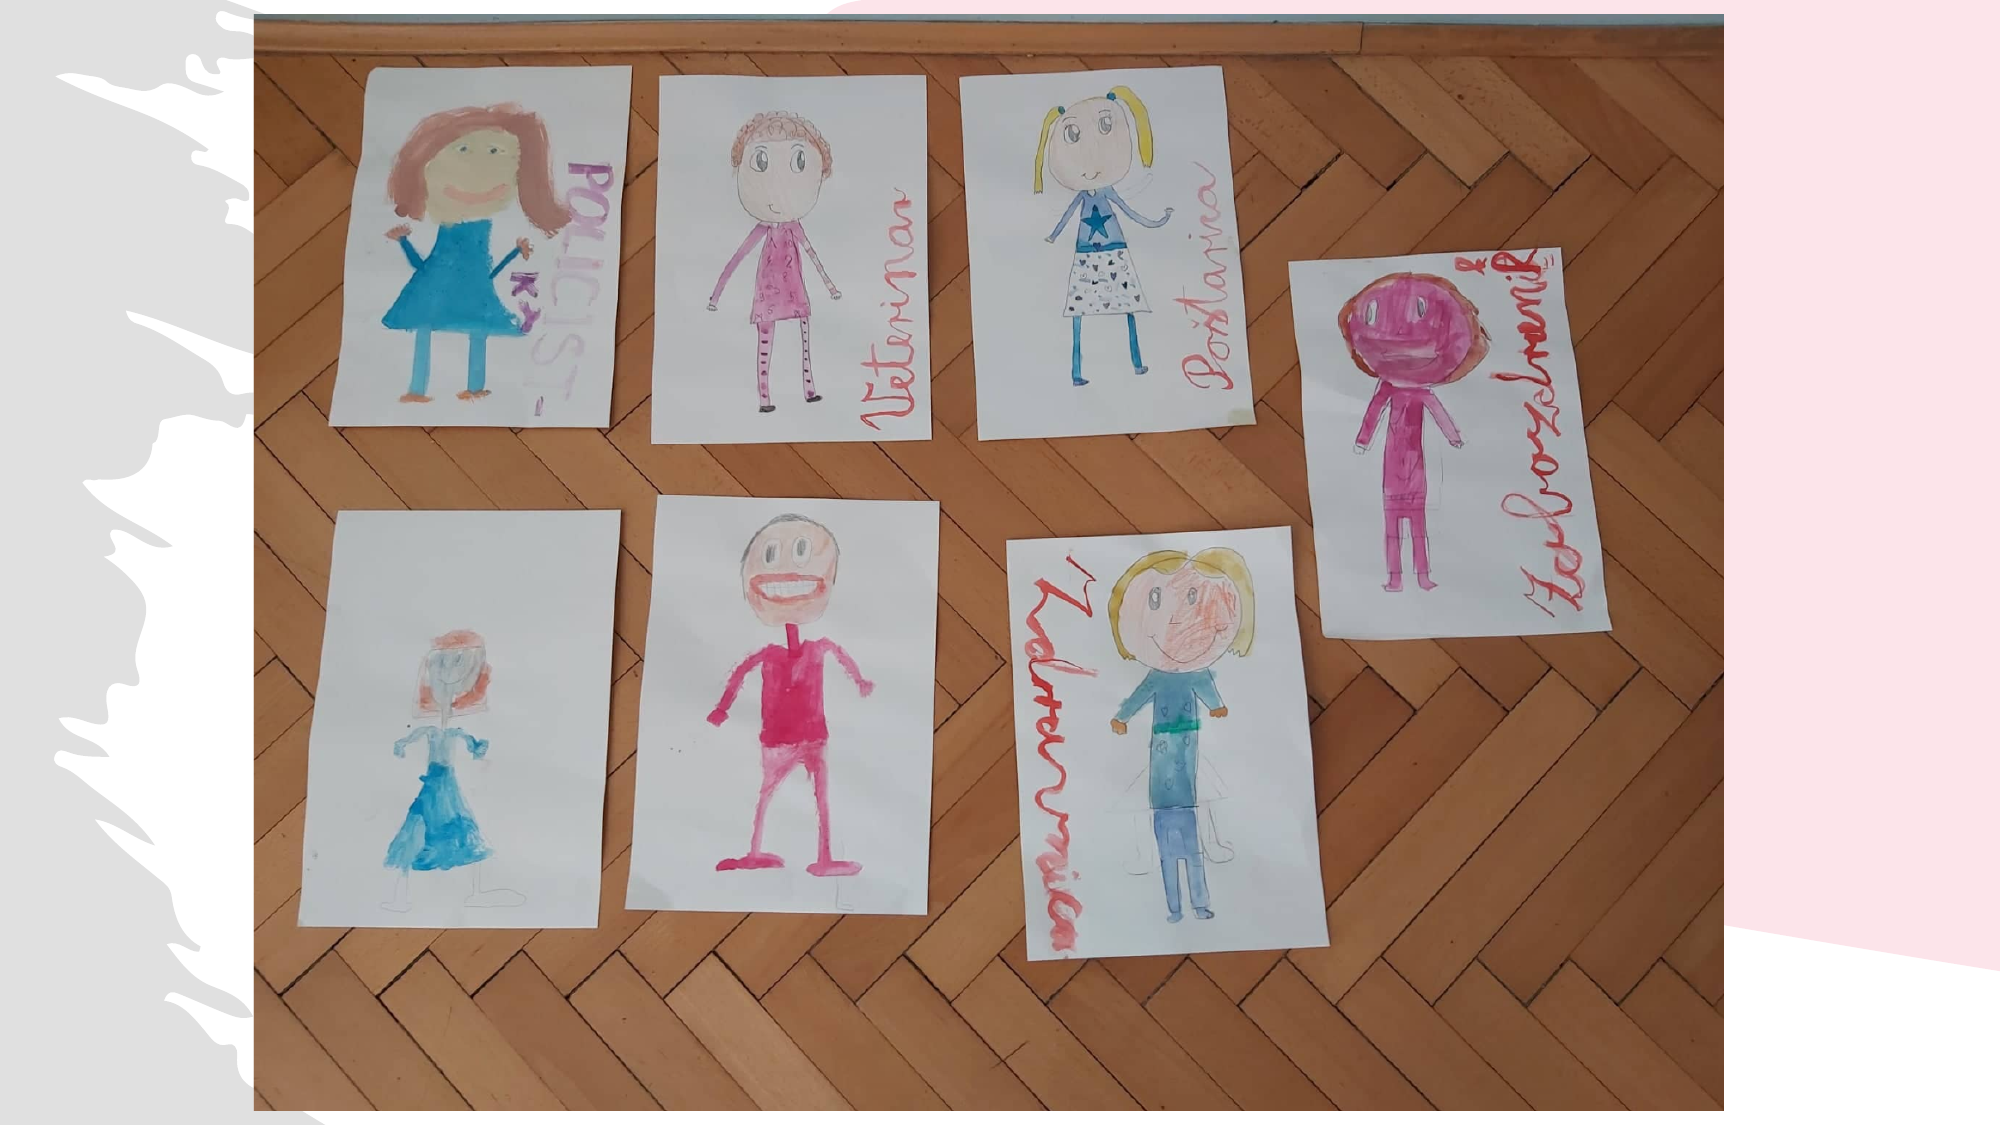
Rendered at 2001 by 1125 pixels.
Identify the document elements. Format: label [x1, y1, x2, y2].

picture [253, 13, 1724, 1112]
text_box [0, 0, 326, 1125]
